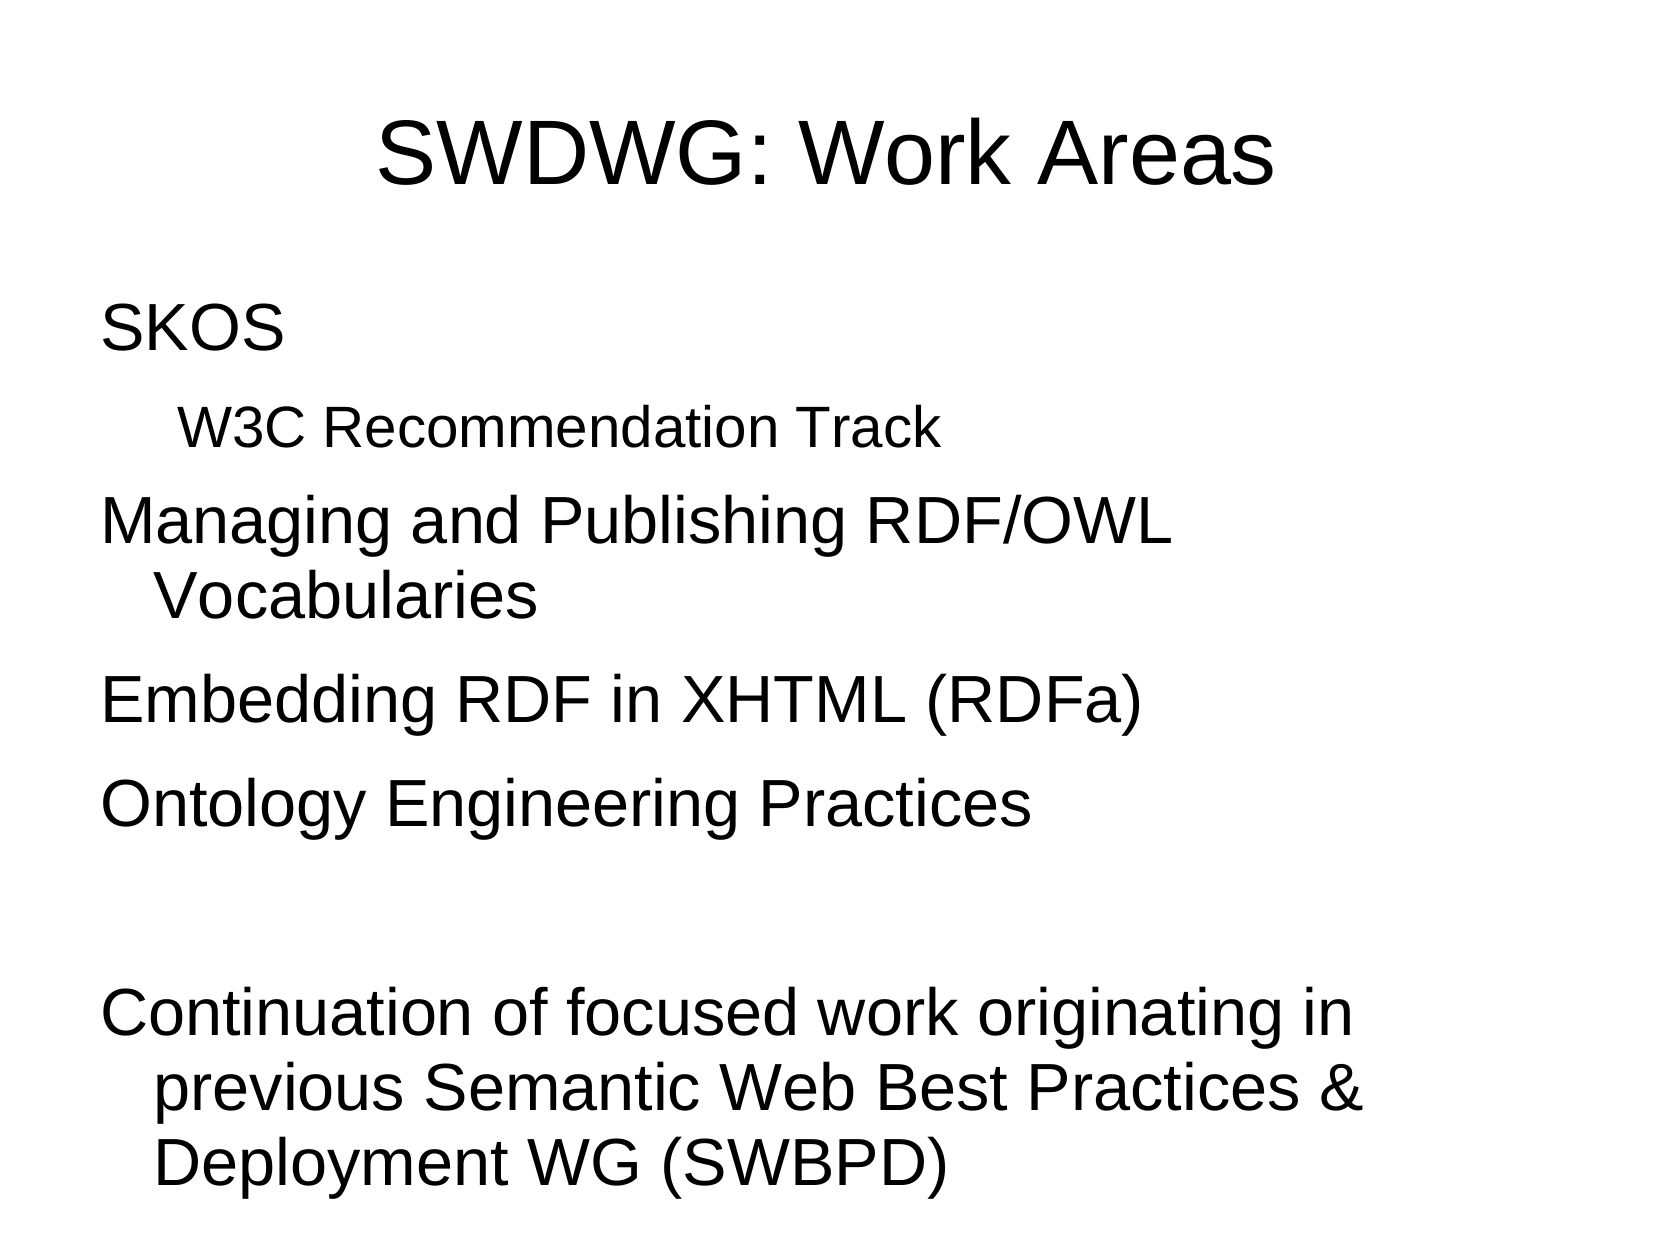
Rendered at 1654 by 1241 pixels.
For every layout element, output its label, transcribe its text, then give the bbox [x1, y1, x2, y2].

list SKOS W3C Recommendation Track Managing and Publishing RDF/OWL Vocabularies Embedding RDF in XHTML (RDFa) Ontology Engineering Practices Continuation of focused work originating in previous Semantic Web Best Practices & Deployment WG (SWBPD) [82, 290, 1571, 1200]
title SWDWG: Work Areas [82, 49, 1571, 257]
